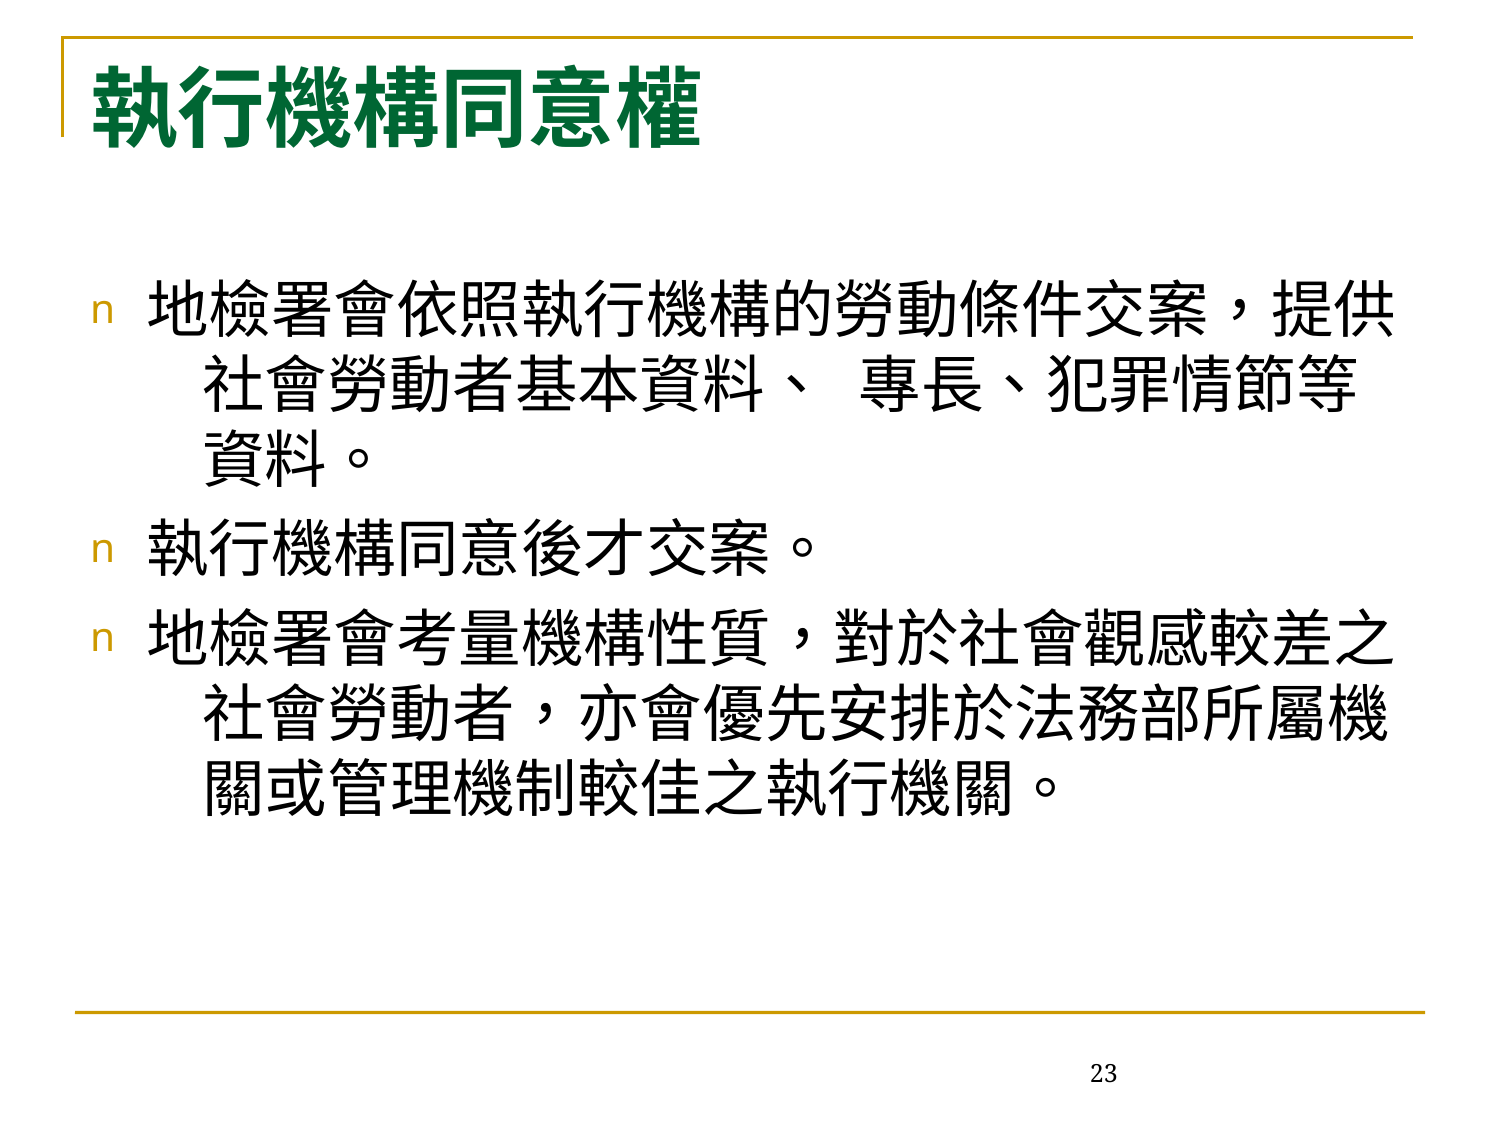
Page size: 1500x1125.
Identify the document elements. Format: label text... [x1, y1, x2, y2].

text_box [1074, 1024, 1426, 1100]
title 執行機構同意權 [75, 45, 1426, 233]
list 地檢署會依照執行機構的勞動條件交案，提供社會勞動者基本資料、 專長、犯罪情節等資料。 執行機構同意後才交案。 地檢署會考量機構性質，對於社會觀感較差之社會勞動者，亦會優先安排於法務部所屬機關或管理機制較佳之執行機關。 [75, 262, 1426, 1006]
